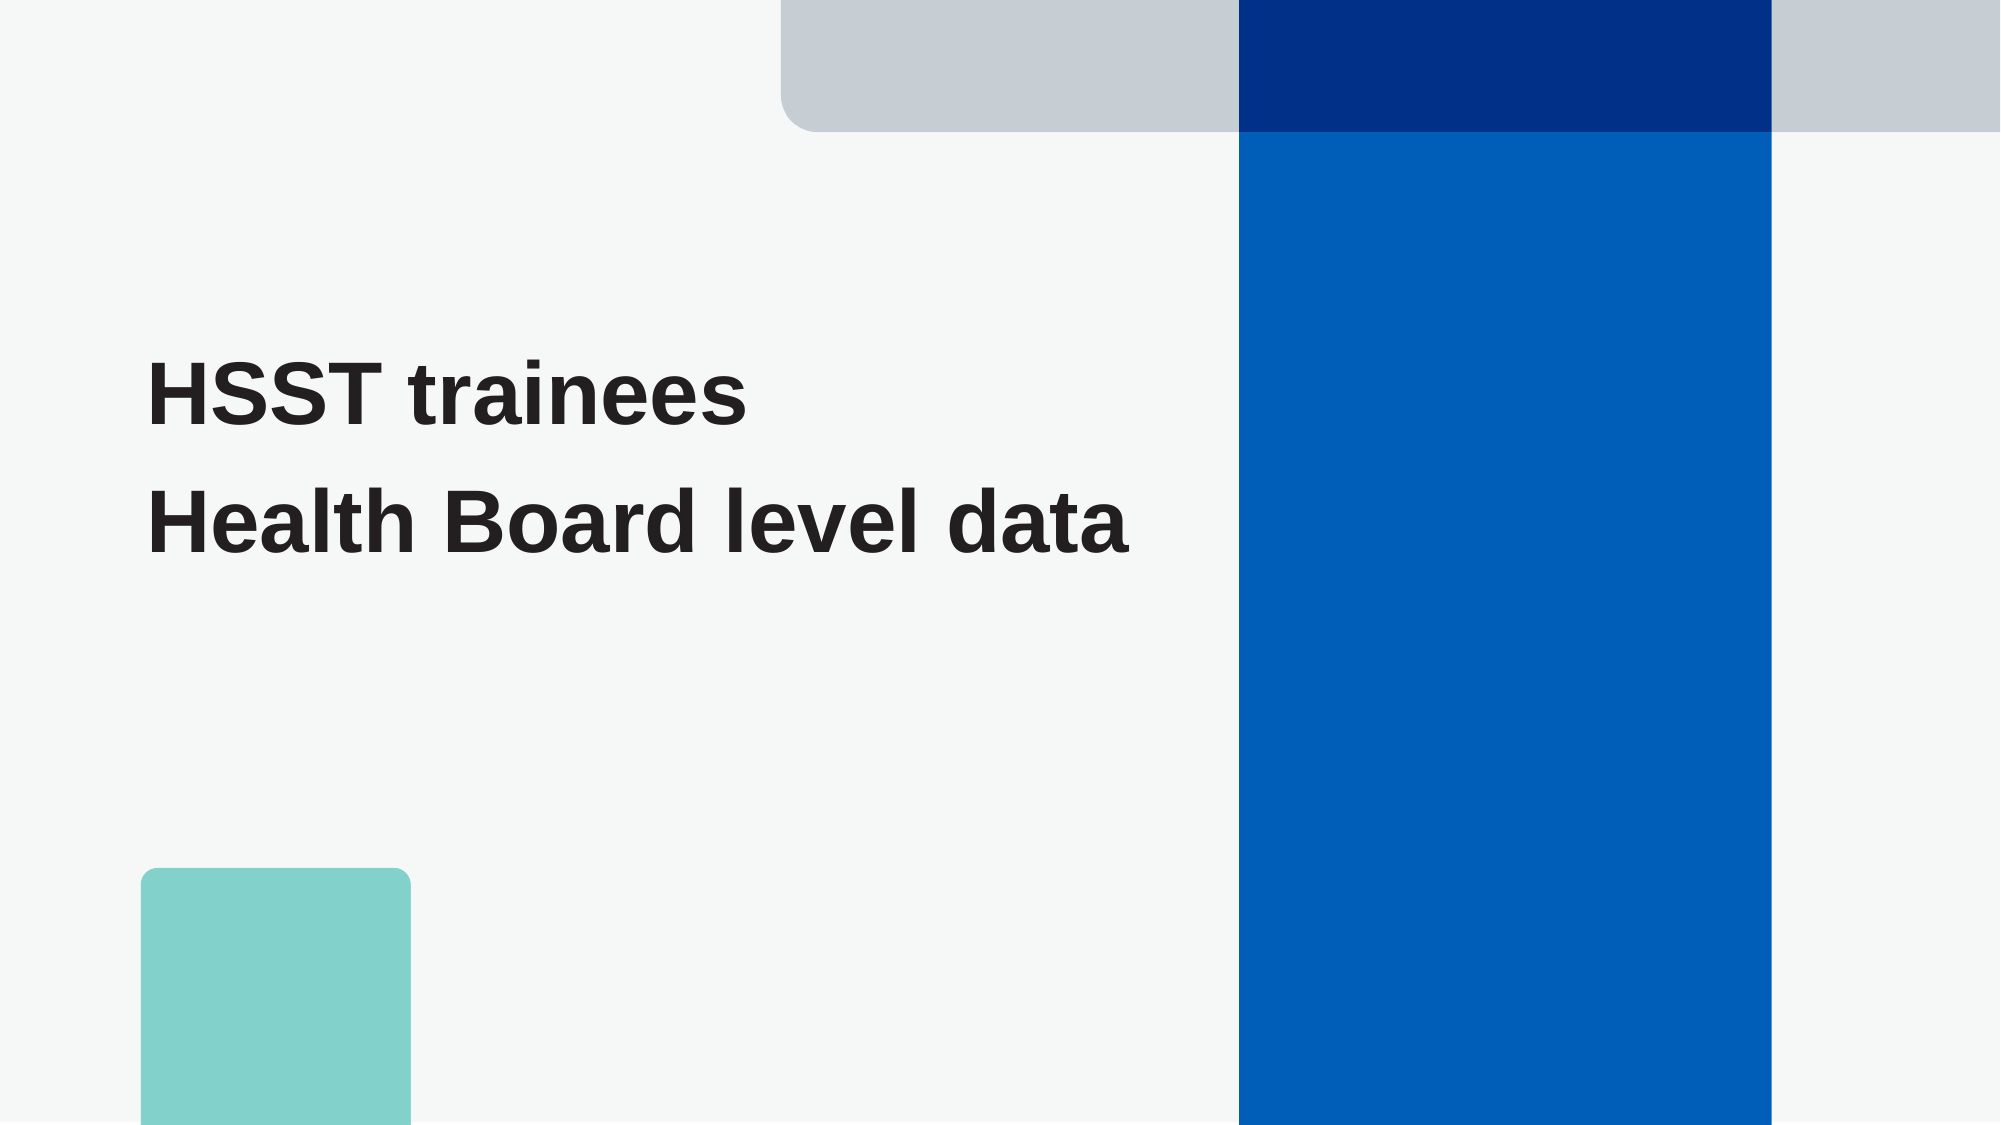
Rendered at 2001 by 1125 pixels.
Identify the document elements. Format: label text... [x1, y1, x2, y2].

list HSST trainees Health Board level data [146, 314, 1241, 572]
